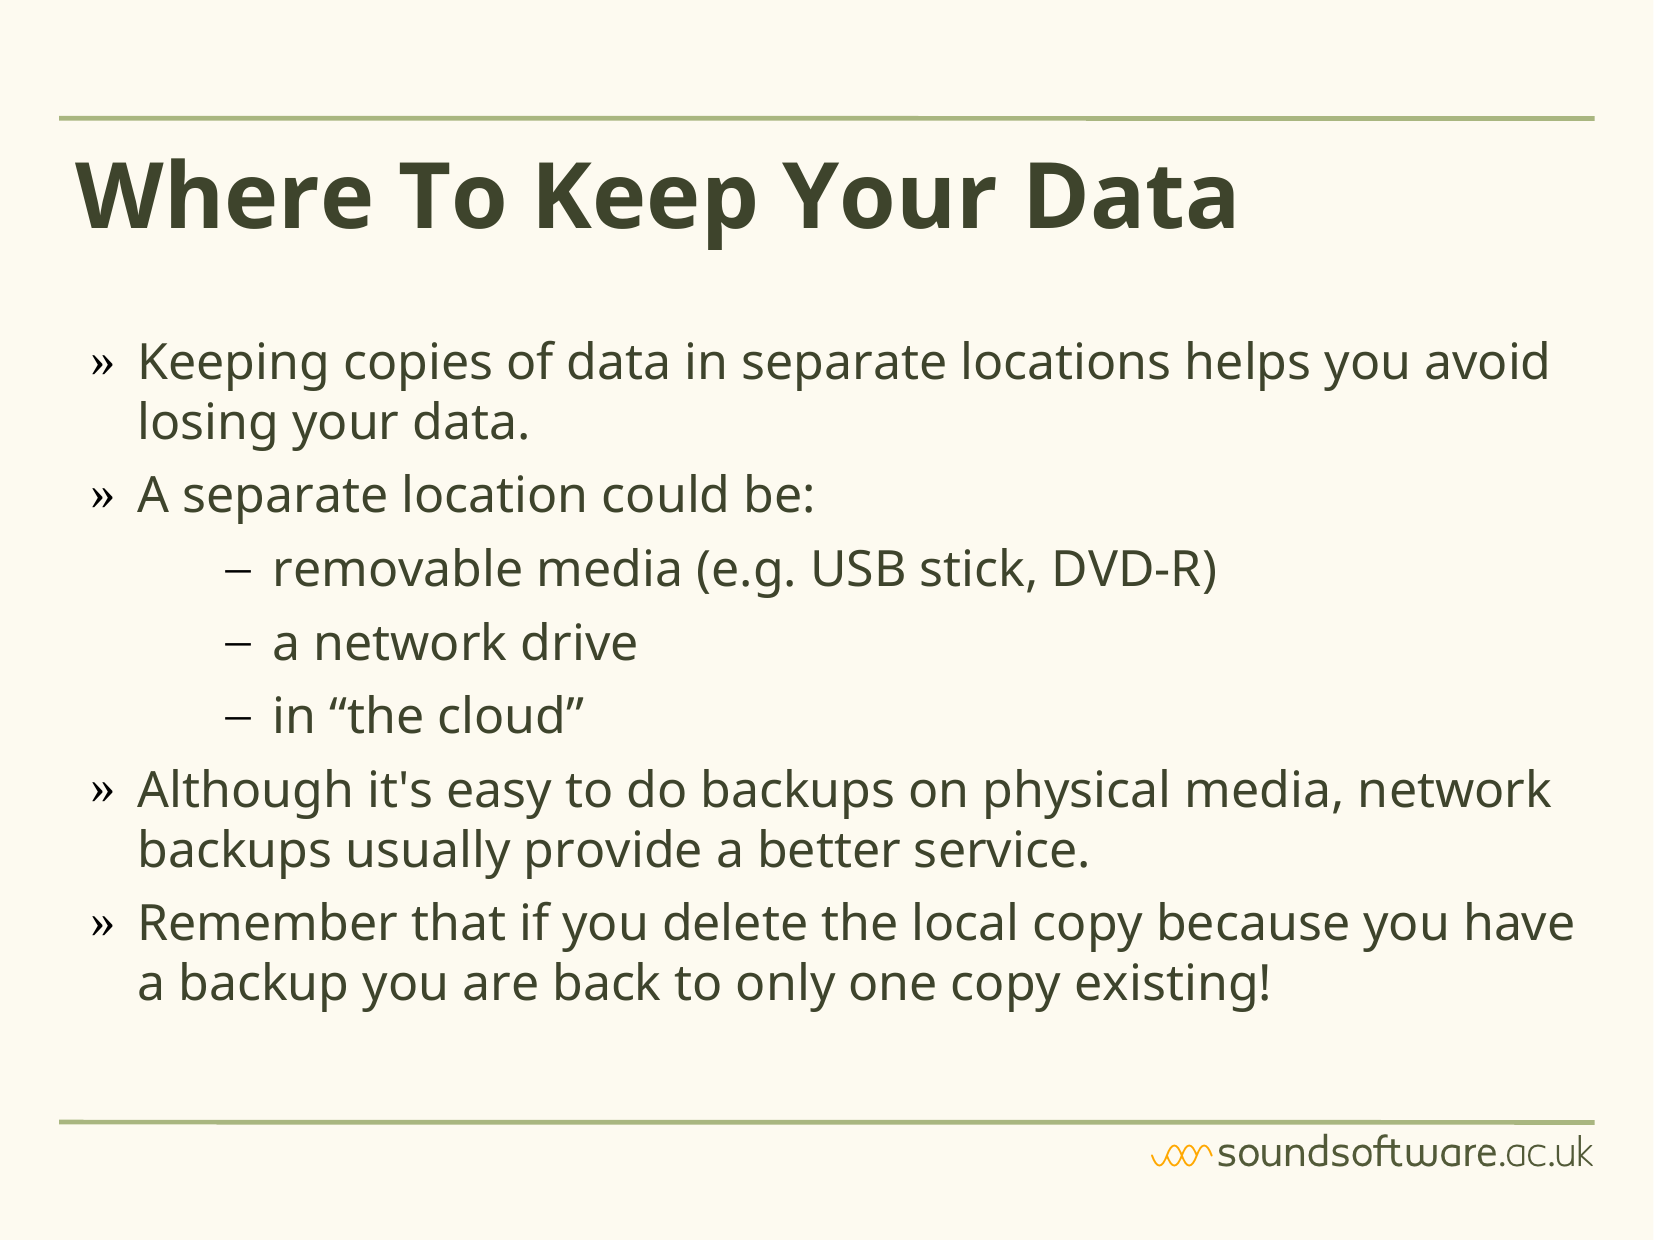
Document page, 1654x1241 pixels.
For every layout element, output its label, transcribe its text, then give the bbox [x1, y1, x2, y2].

title Where To Keep Your Data [59, 109, 1594, 274]
picture [1151, 1140, 1593, 1167]
list Keeping copies of data in separate locations helps you avoid losing your data. A separate location could be: removable media (e.g. USB stick, DVD-R) a network drive in “the cloud” Although it's easy to do backups on physical media, network backups usually provide a better service. Remember that if you delete the local copy because you have a backup you are back to only one copy existing! [59, 321, 1594, 1140]
